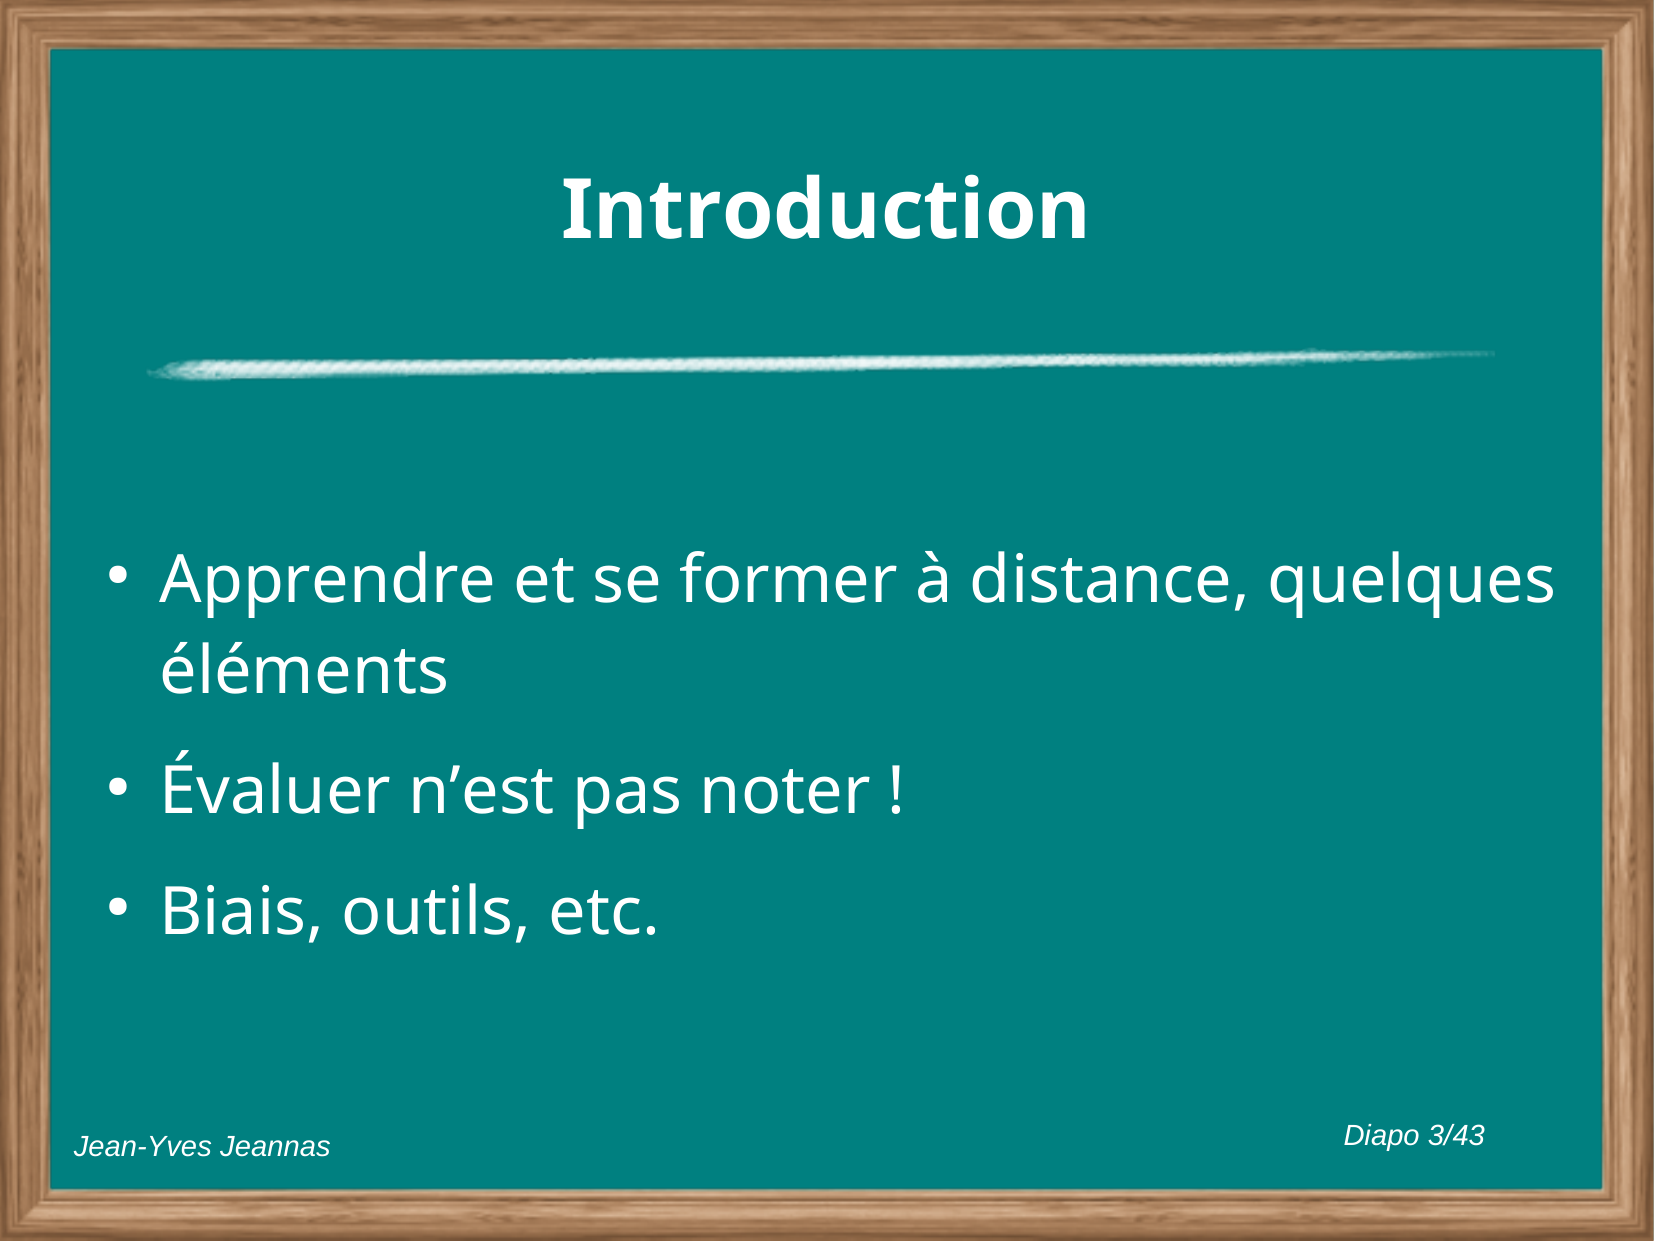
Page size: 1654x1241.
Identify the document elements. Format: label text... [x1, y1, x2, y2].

picture [0, 0, 1654, 1241]
list Apprendre et se former à distance, quelques éléments Évaluer n’est pas noter ! Biais, outils, etc. [88, 531, 1565, 1093]
title Introduction [88, 88, 1565, 325]
